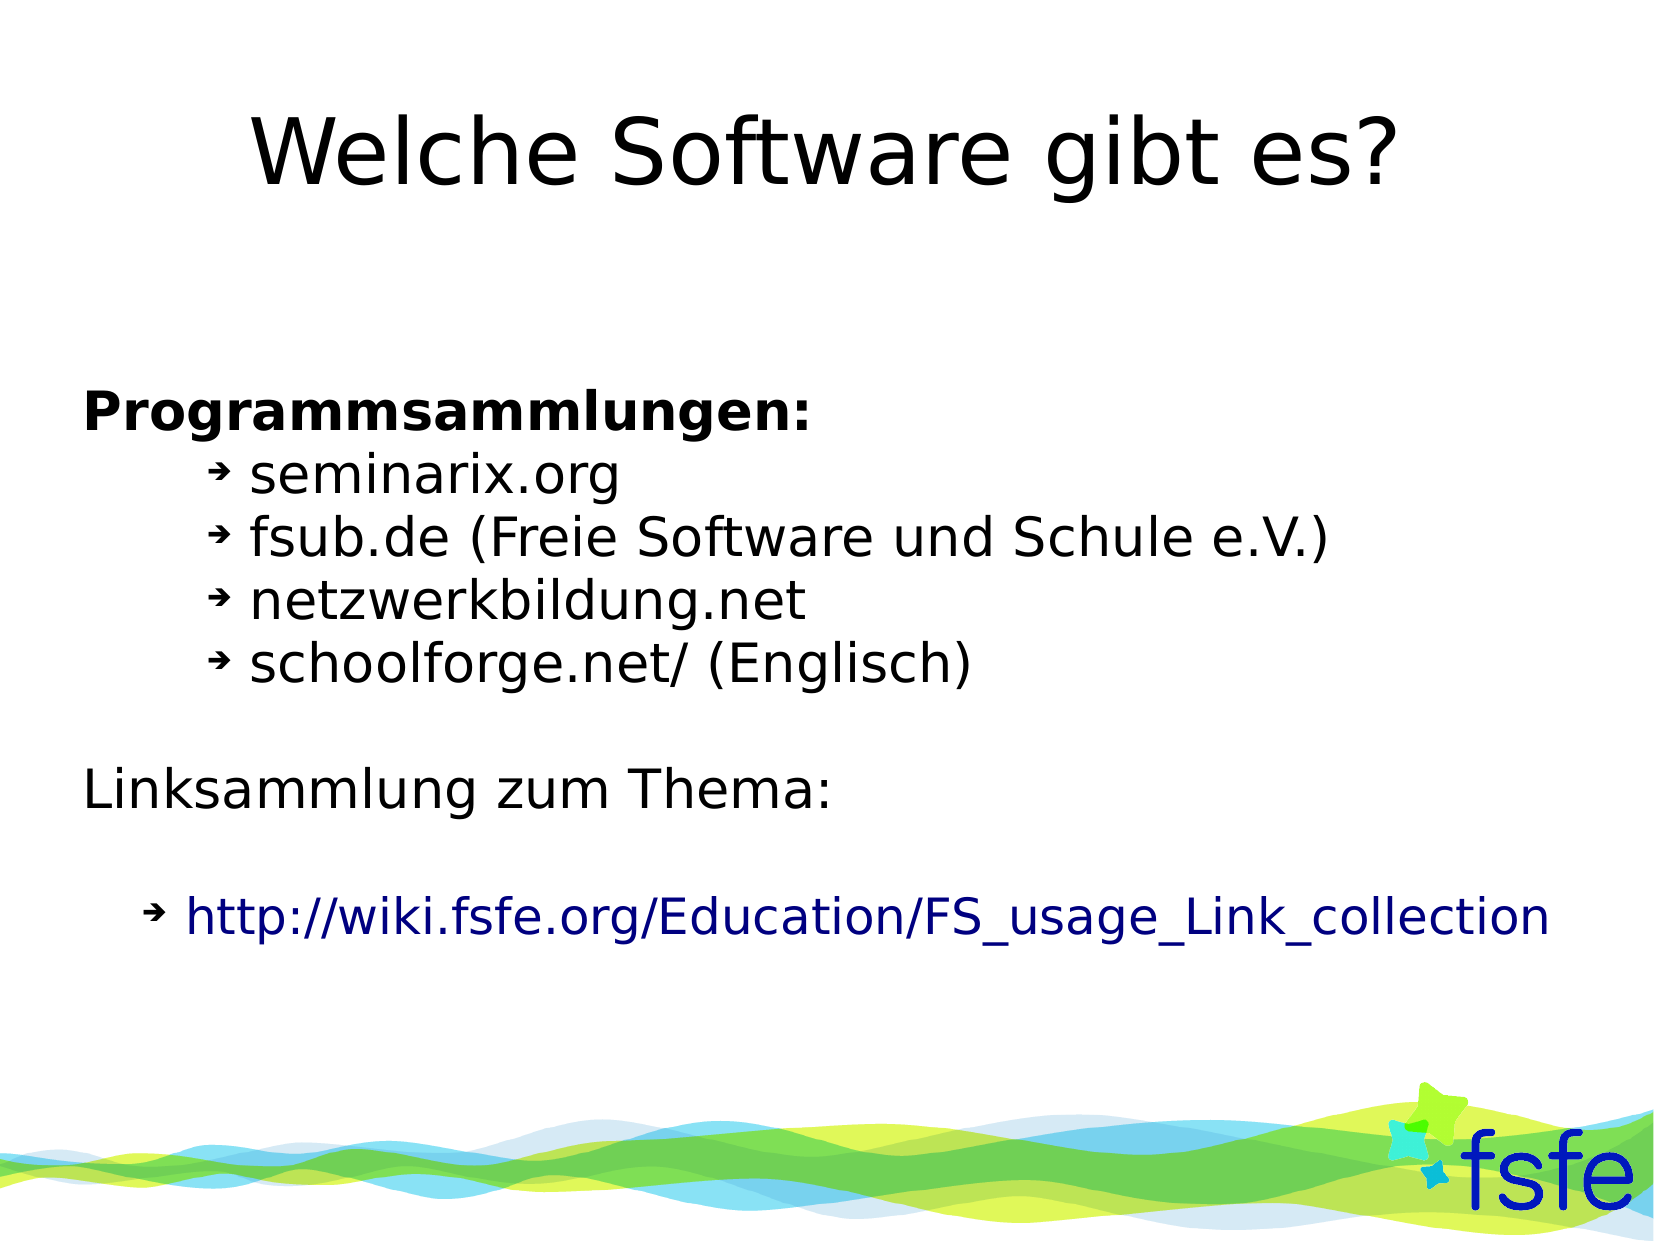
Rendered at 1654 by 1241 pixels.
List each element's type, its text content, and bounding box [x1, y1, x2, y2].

picture [0, 1081, 1654, 1241]
subtitle Programmsammlungen: seminarix.org fsub.de (Freie Software und Schule e.V.) netzwerkbildung.net schoolforge.net/ (Englisch) Linksammlung zum Thema: http://wiki.fsfe.org/Education/FS_usage_Link_collection [82, 297, 1571, 1205]
title Welche Software gibt es? [82, 56, 1571, 250]
